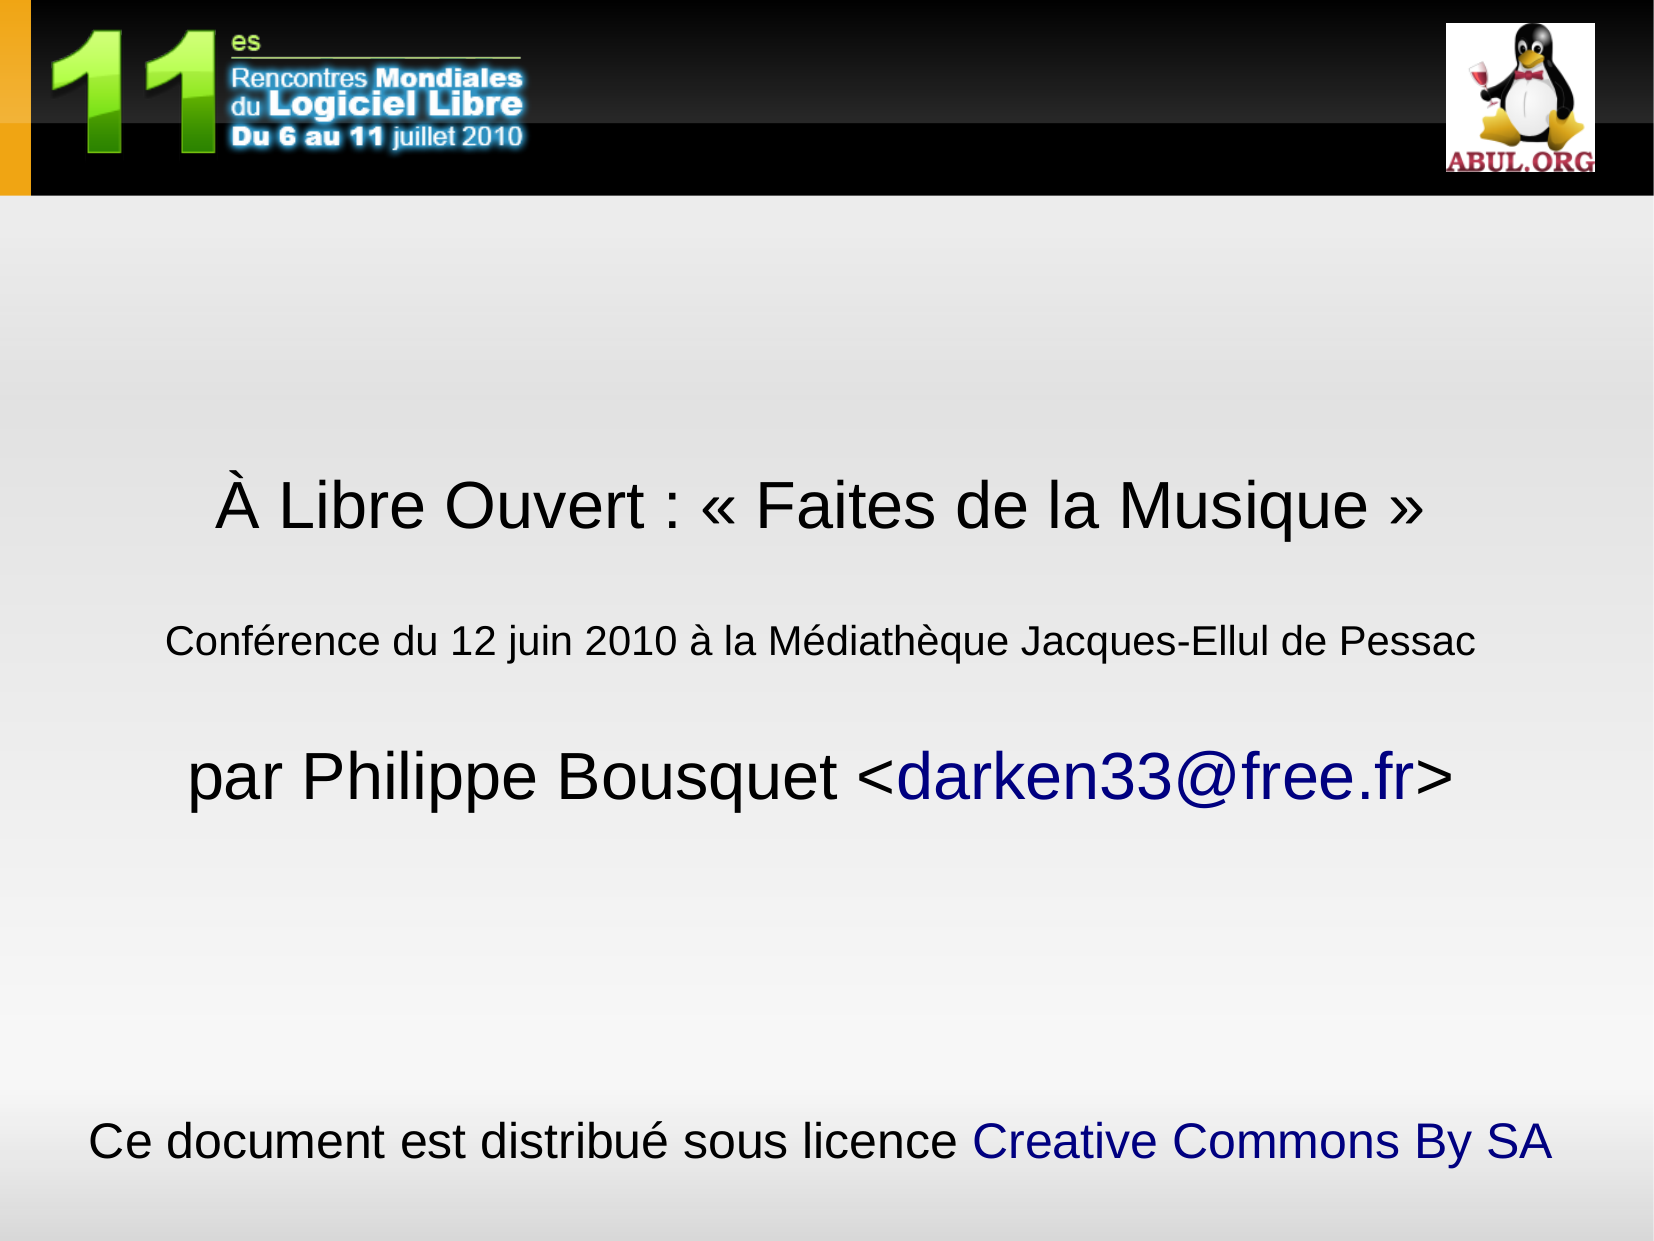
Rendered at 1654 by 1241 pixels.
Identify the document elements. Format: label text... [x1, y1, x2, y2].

subtitle À Libre Ouvert : « Faites de la Musique » Conférence du 12 juin 2010 à la Médiathèque Jacques-Ellul de Pessac par Philippe Bousquet <darken33@free.fr> Ce document est distribué sous licence Creative Commons By SA [76, 468, 1565, 1170]
picture [0, 0, 1654, 1241]
